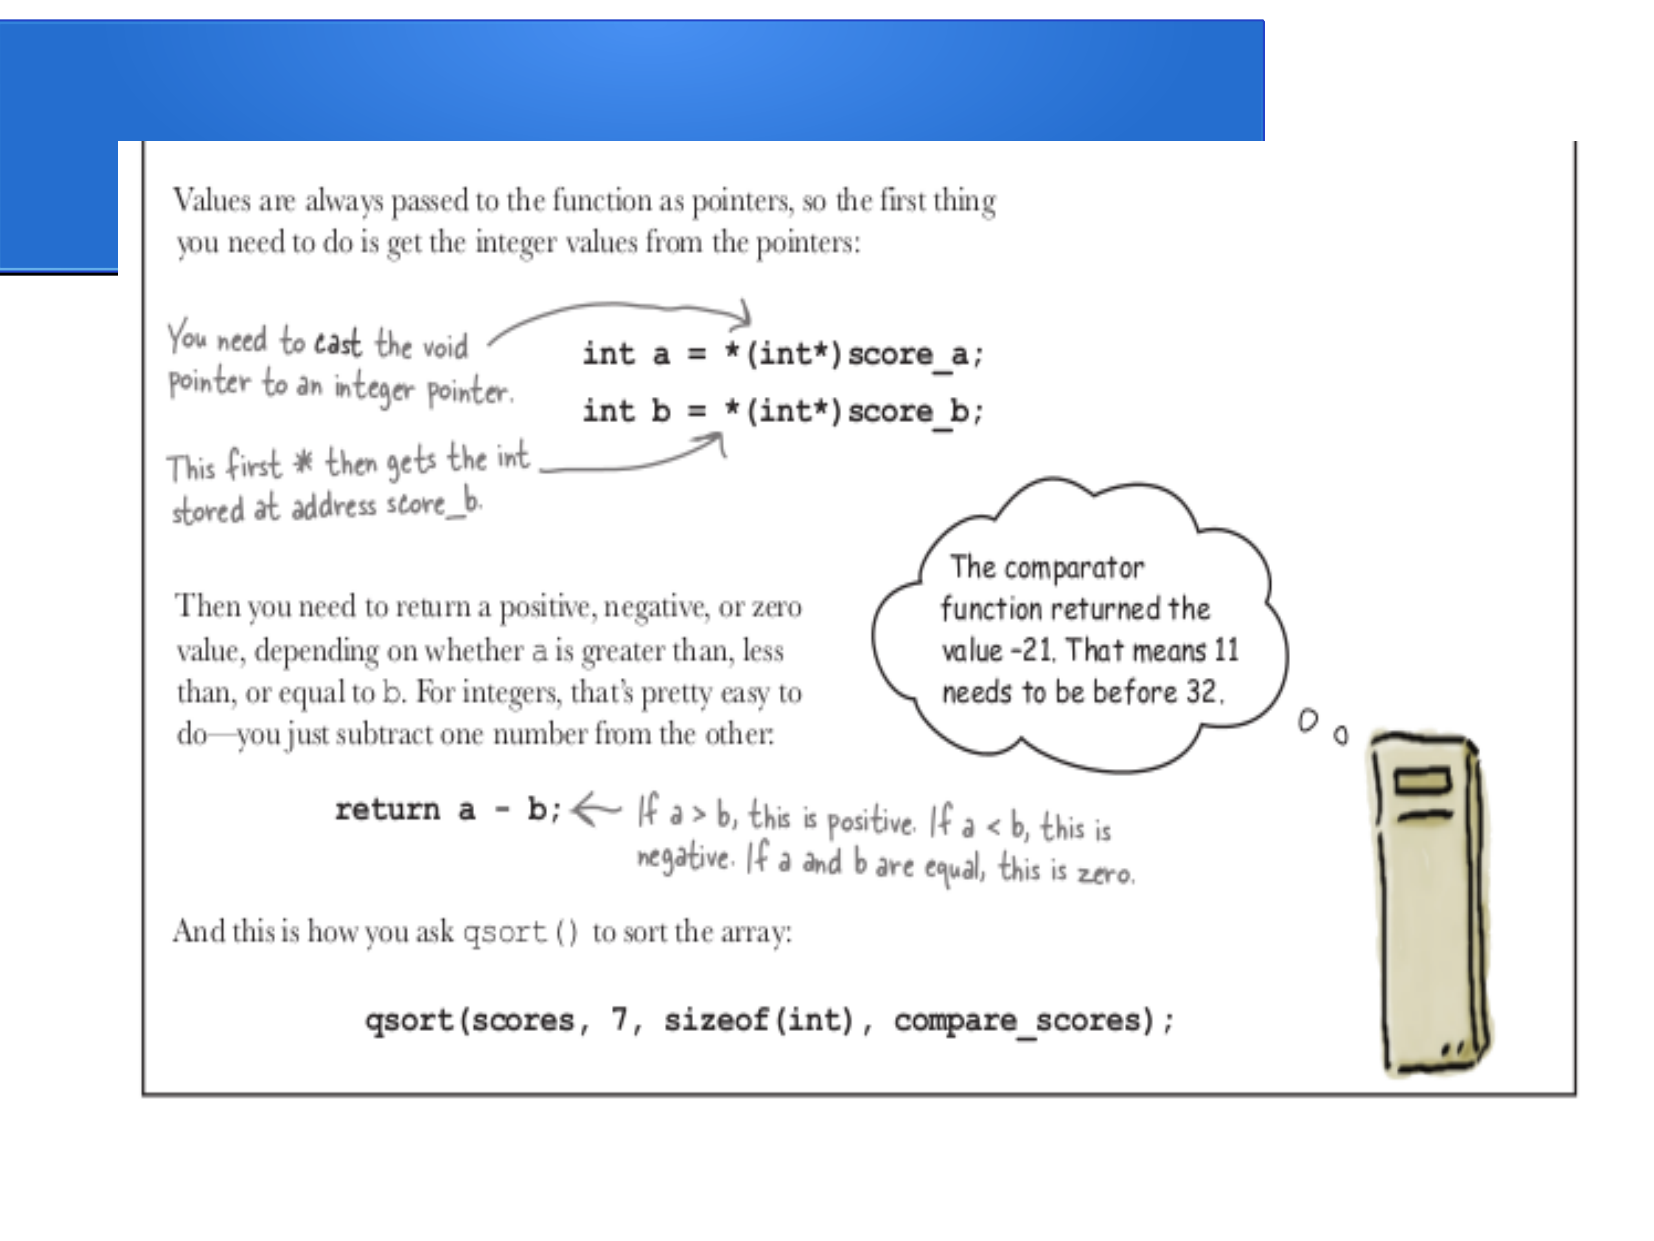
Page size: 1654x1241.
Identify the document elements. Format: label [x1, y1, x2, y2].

picture [118, 141, 1595, 1123]
